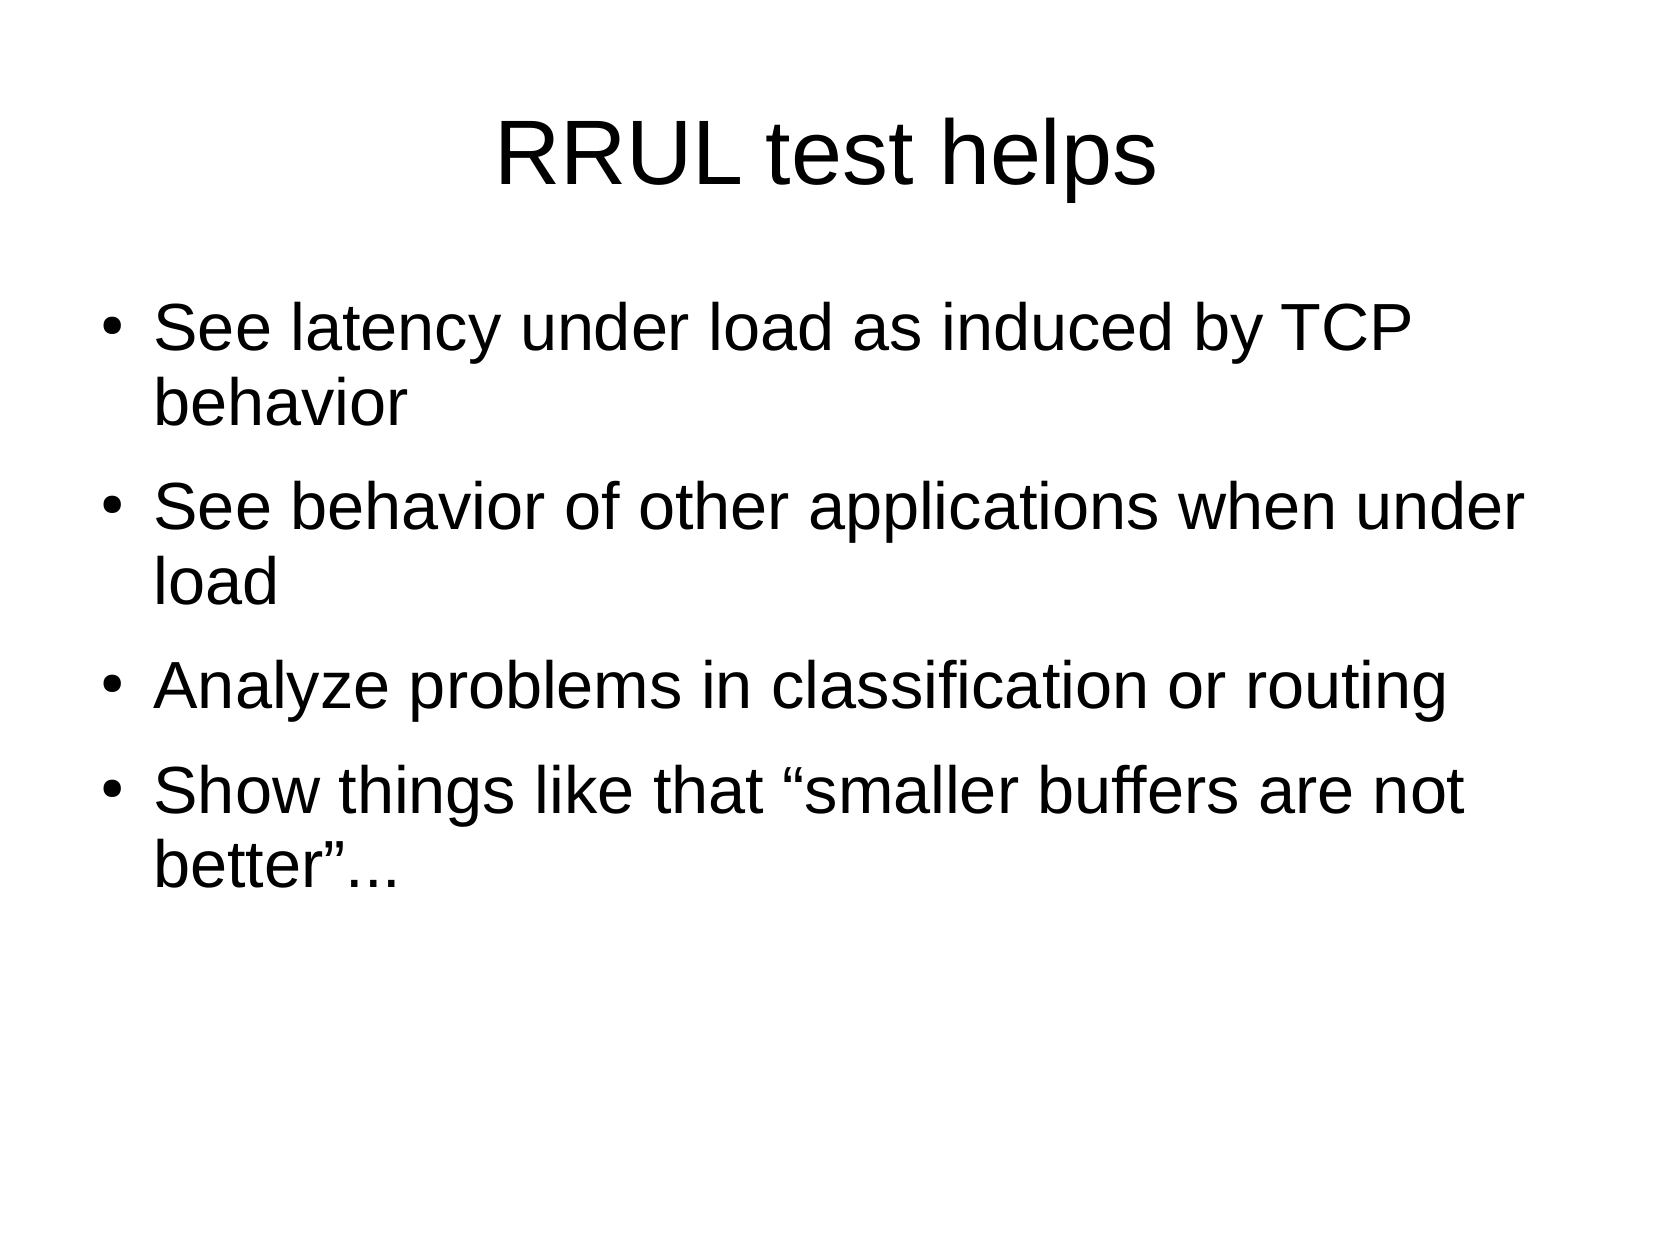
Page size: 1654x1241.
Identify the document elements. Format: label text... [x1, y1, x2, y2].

list See latency under load as induced by TCP behavior See behavior of other applications when under load Analyze problems in classification or routing Show things like that “smaller buffers are not better”... [82, 290, 1538, 1010]
title RRUL test helps [82, 49, 1571, 257]
